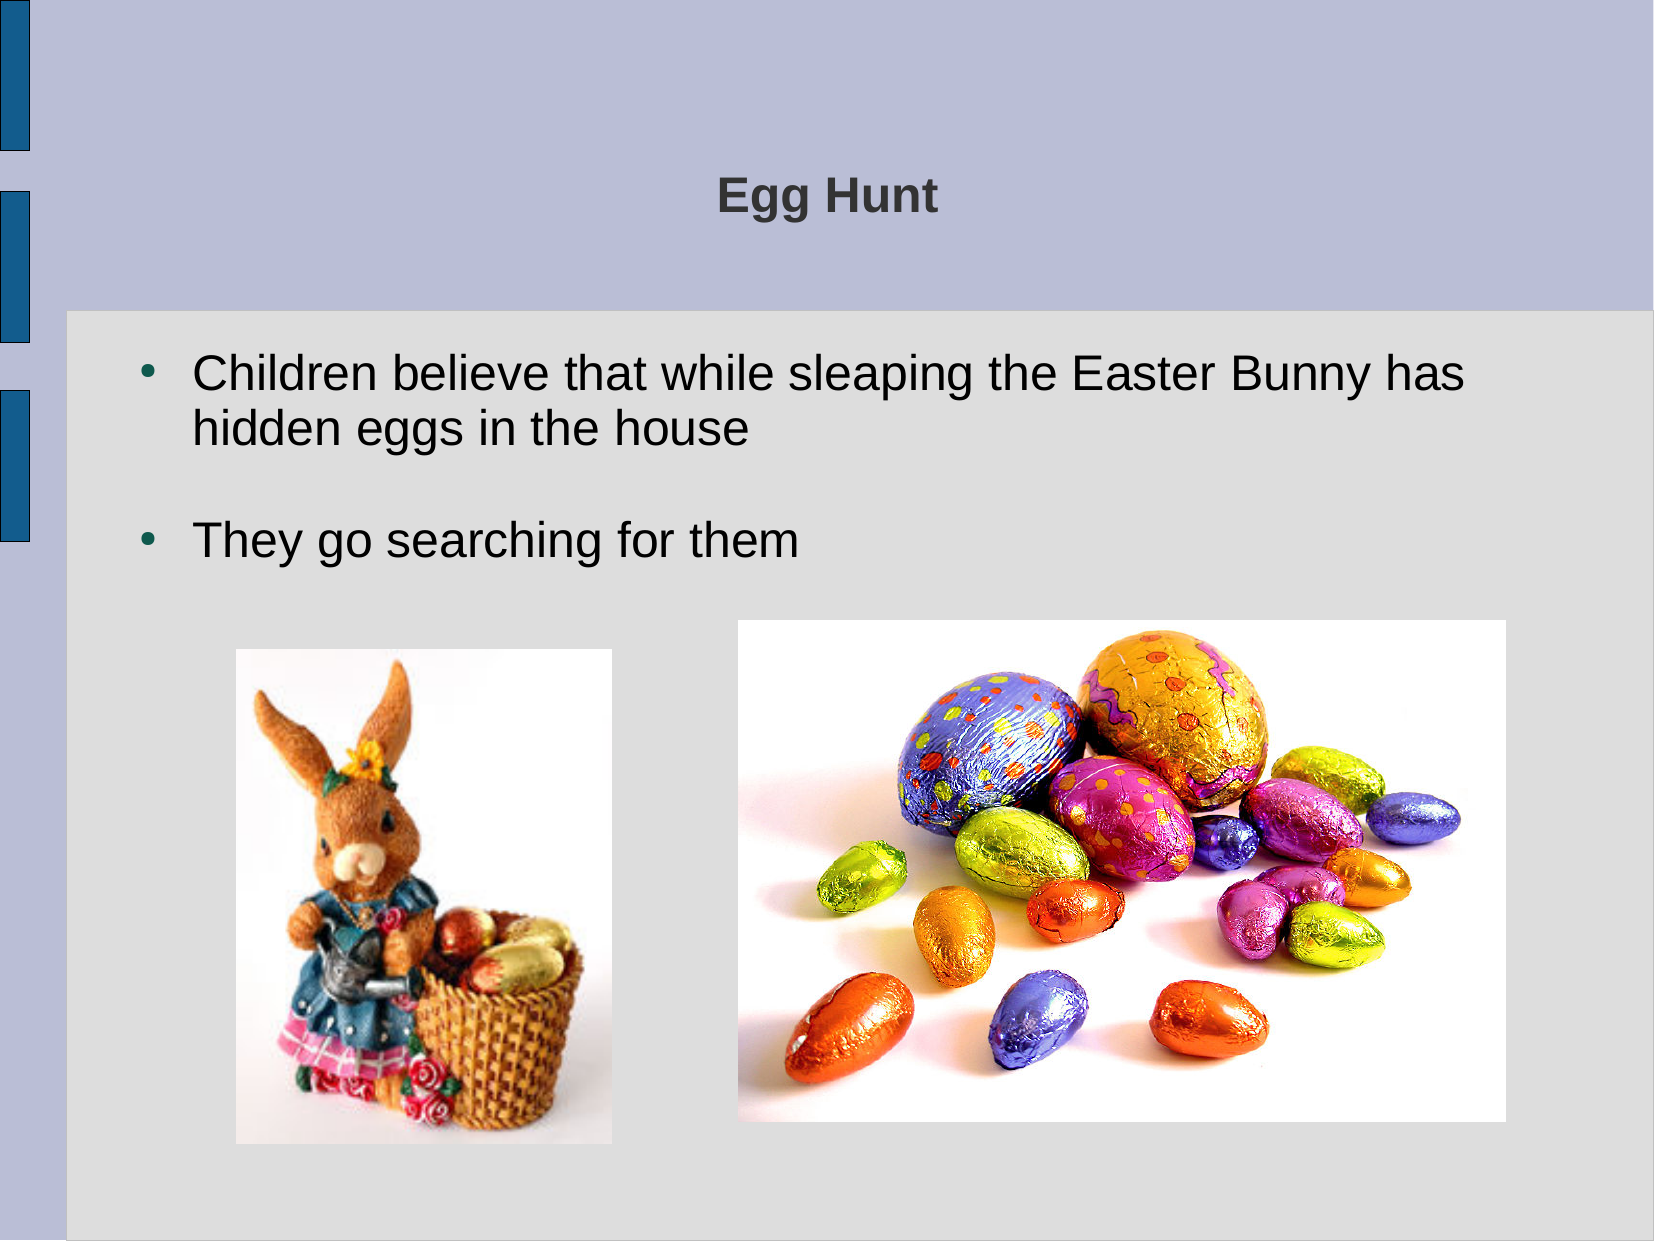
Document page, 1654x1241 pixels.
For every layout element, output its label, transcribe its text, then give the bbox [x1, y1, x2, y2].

picture [236, 649, 612, 1144]
title Egg Hunt [121, 91, 1534, 299]
picture [738, 620, 1506, 1123]
list Children believe that while sleaping the Easter Bunny has hidden eggs in the house They go searching for them [121, 344, 1534, 1127]
